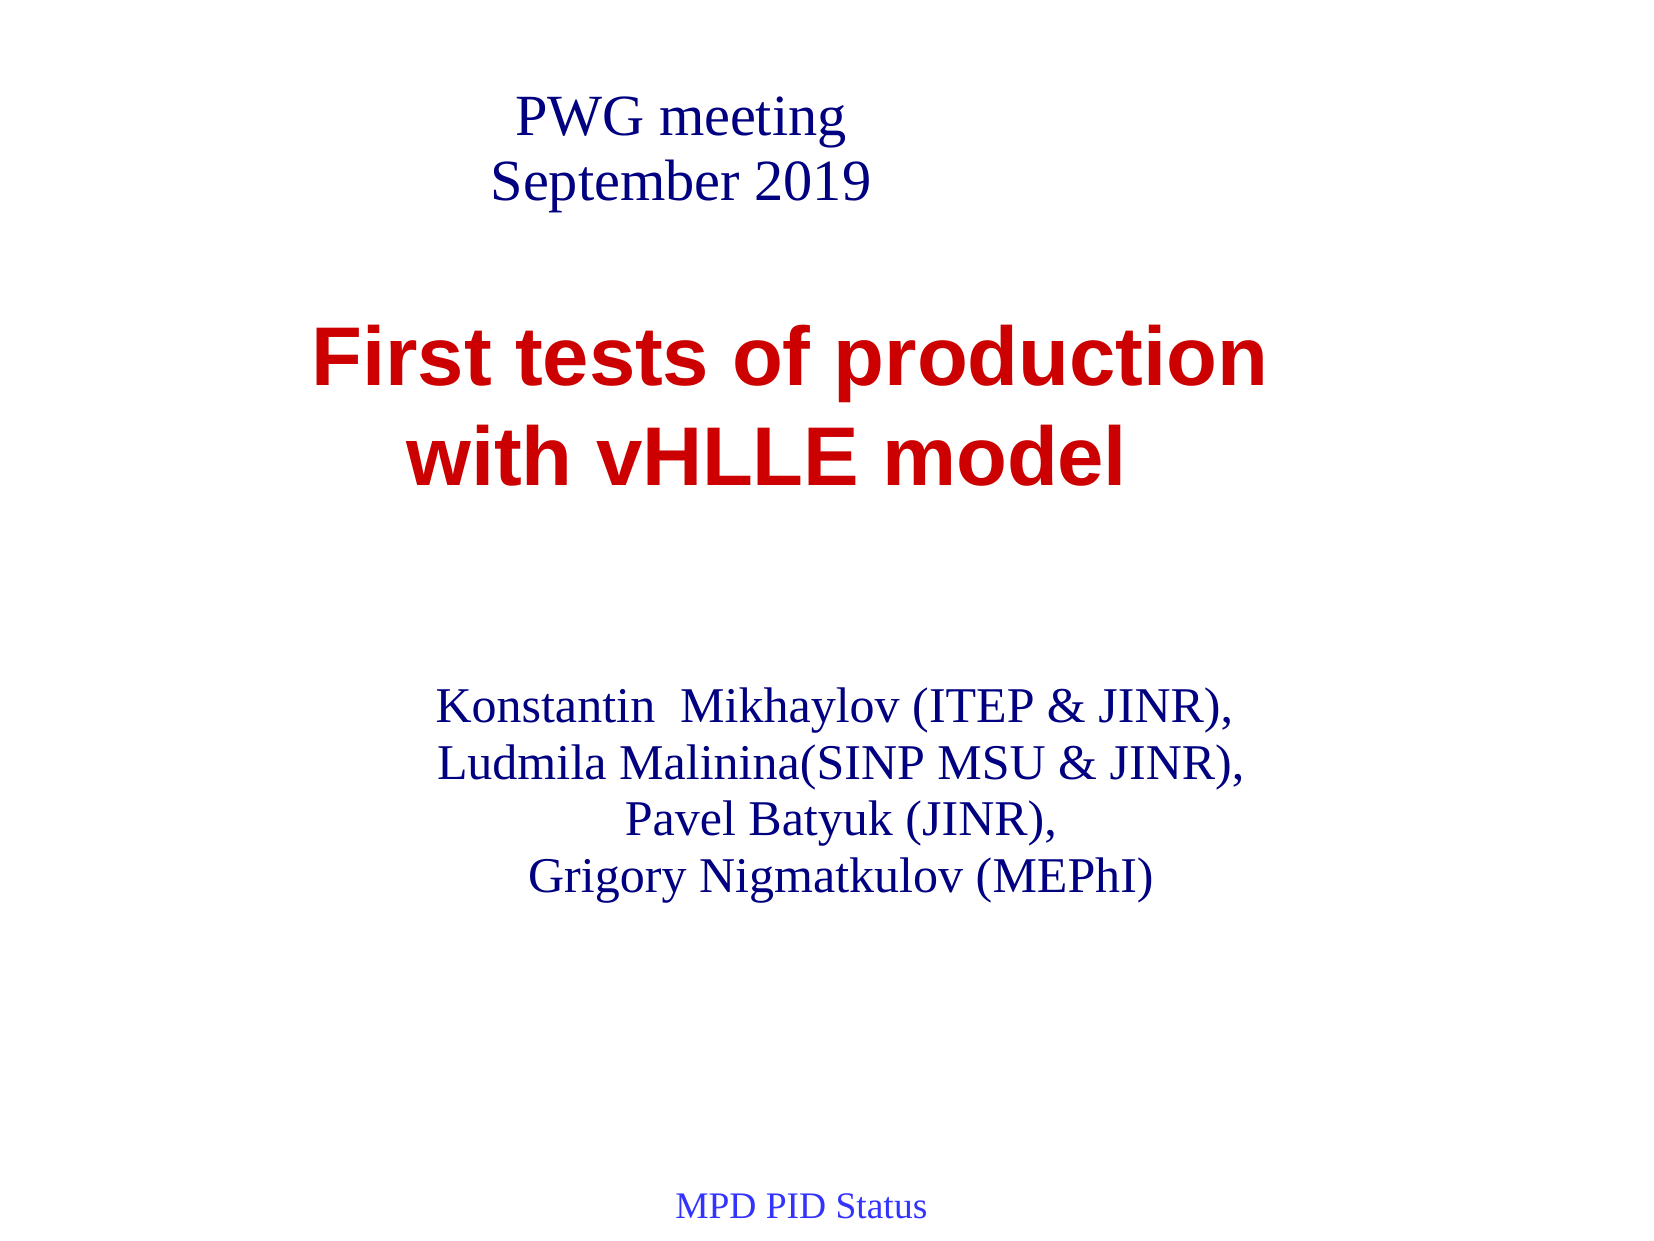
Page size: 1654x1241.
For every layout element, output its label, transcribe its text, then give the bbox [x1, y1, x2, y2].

text_box Konstantin Mikhaylov (ITEP & JINR), Ludmila Malinina(SINP MSU & JINR), Pavel Batyuk (JINR), Grigory Nigmatkulov (MEPhI) [114, 553, 1568, 968]
text_box PWG meeting September 2019 [225, 75, 1606, 282]
text_box First tests of production with vHLLE model [197, 294, 1384, 510]
